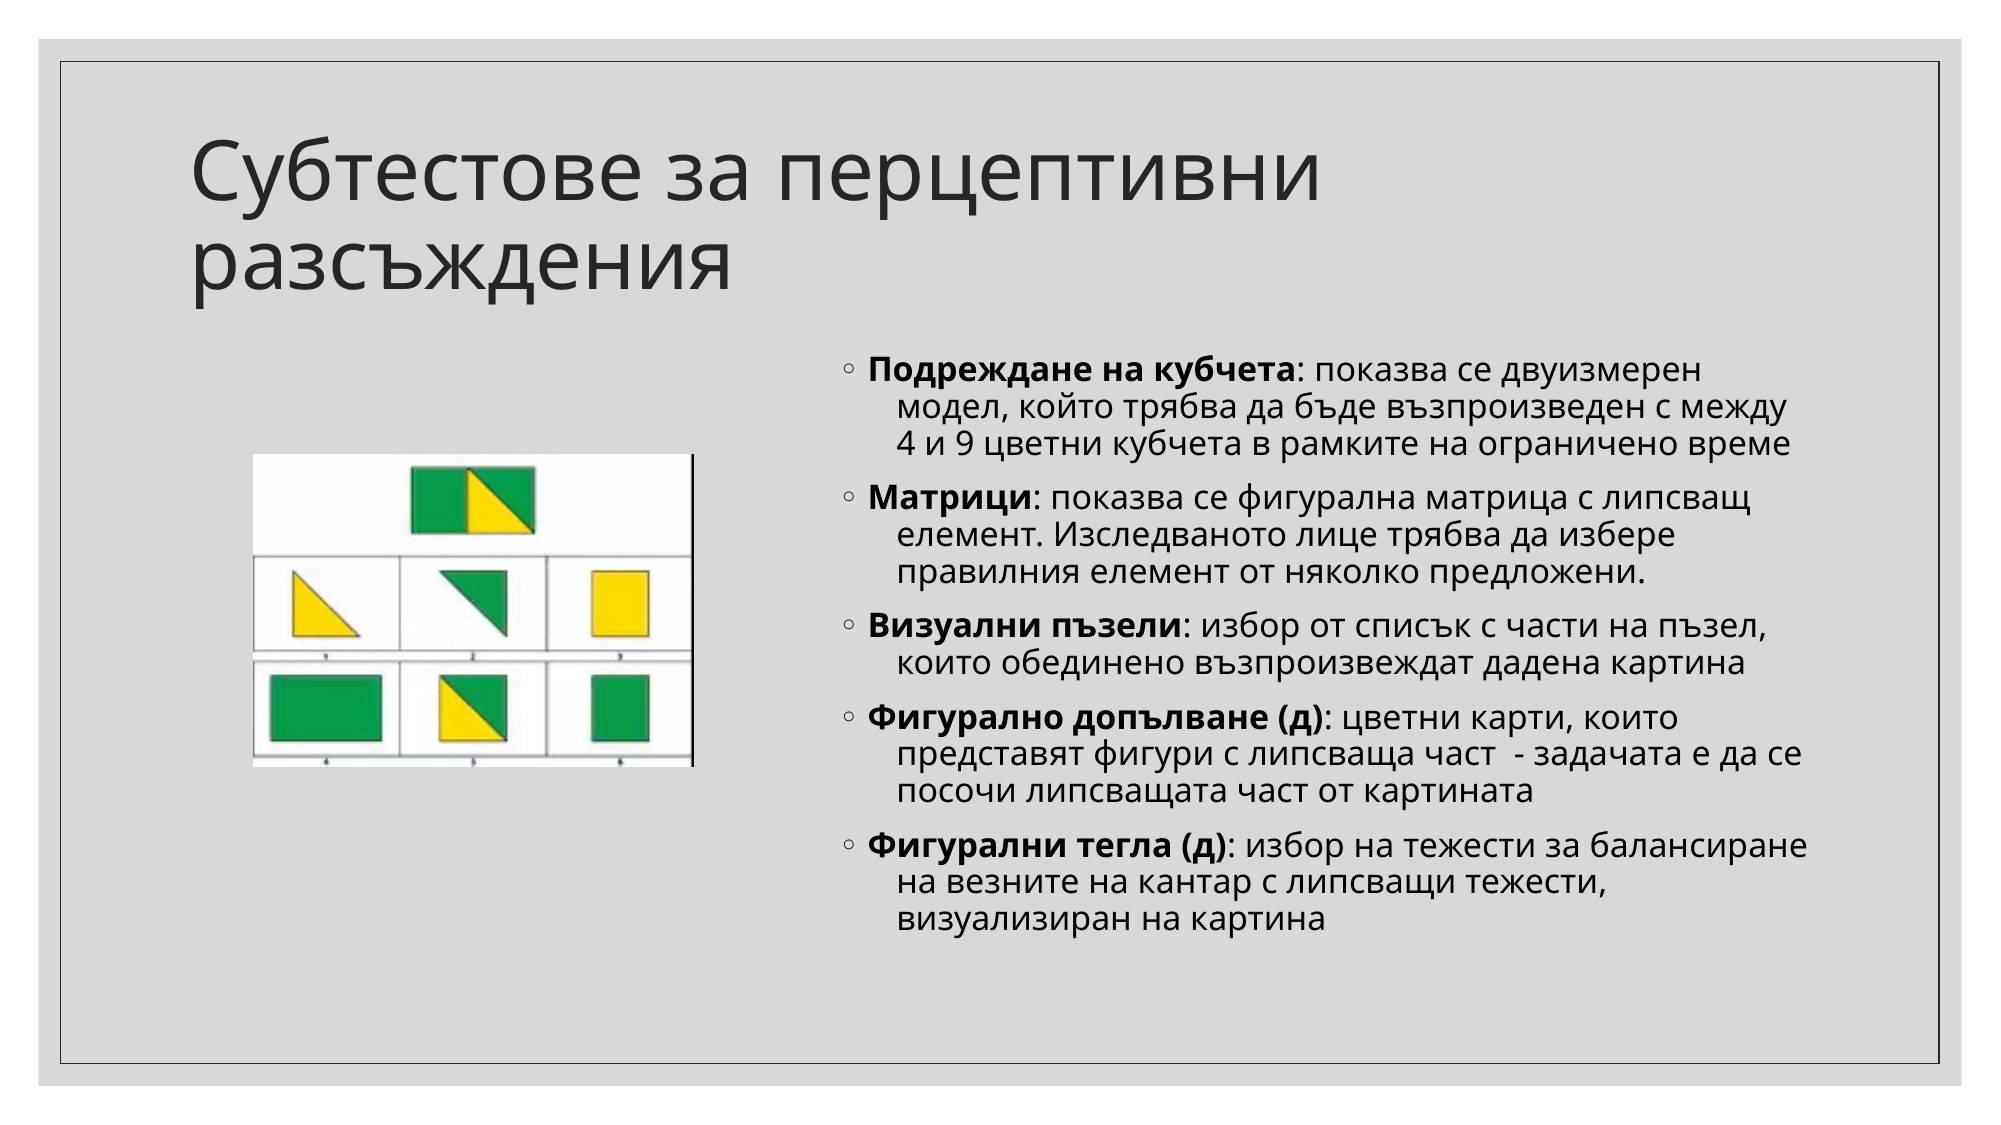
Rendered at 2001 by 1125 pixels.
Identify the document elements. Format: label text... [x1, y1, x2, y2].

title Субтестове за перцептивни разсъждения [174, 105, 1825, 331]
list Подреждане на кубчета: показва се двуизмерен модел, който трябва да бъде възпроизведен с между 4 и 9 цветни кубчета в рамките на ограничено време Матрици: показва се фигурална матрица с липсващ елемент. Изследваното лице трябва да избере правилния елемент от няколко предложени. Визуални пъзели: избор от списък с части на пъзел, които обединено възпроизвеждат дадена картина Фигурално допълване (д): цветни карти, които представят фигури с липсваща част - задачата е да се посочи липсващата част от картината Фигурални тегла (д): избор на тежести за балансиране на везните на кантар с липсващи тежести, визуализиран на картина [823, 345, 1826, 1004]
picture [253, 454, 694, 767]
